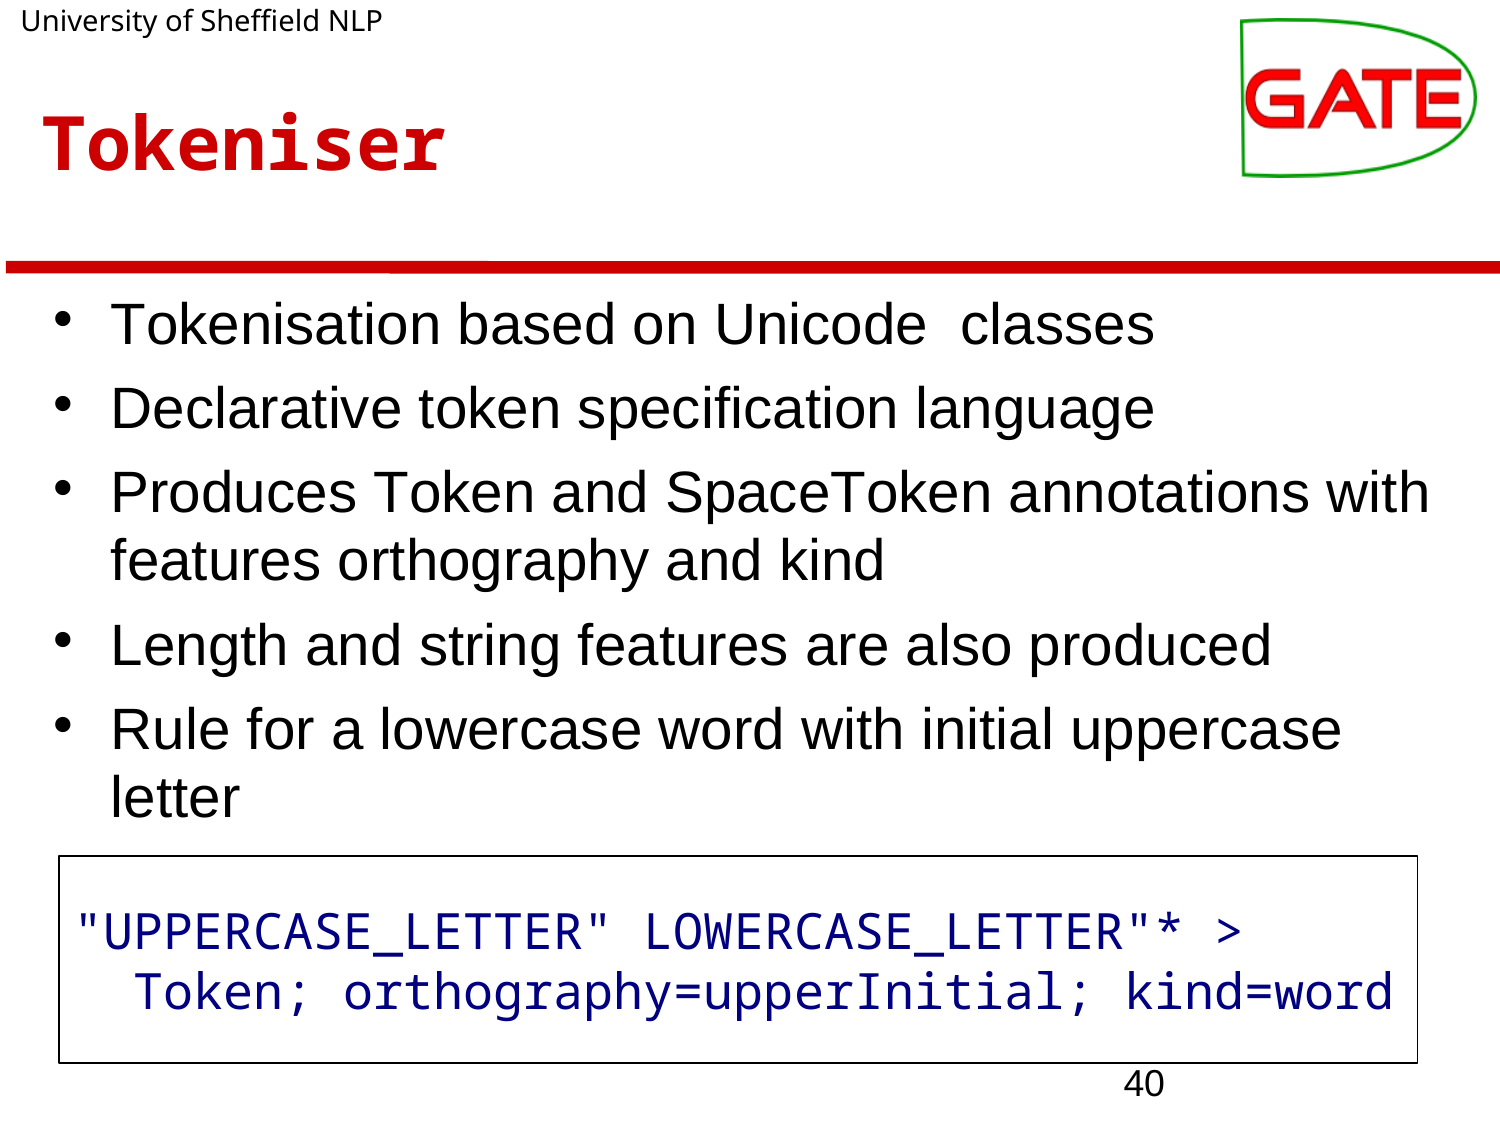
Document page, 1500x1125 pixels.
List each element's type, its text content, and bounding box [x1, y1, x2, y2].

list Tokenisation based on Unicode classes Declarative token specification language Produces Token and SpaceToken annotations with features orthography and kind Length and string features are also produced Rule for a lowercase word with initial uppercase letter [29, 290, 1447, 1125]
picture [1240, 18, 1477, 178]
text_box "UPPERCASE_LETTER" LOWERCASE_LETTER"* > Token; orthography=upperInitial; kind=word [59, 856, 1418, 1063]
title Tokeniser [41, 38, 1387, 250]
